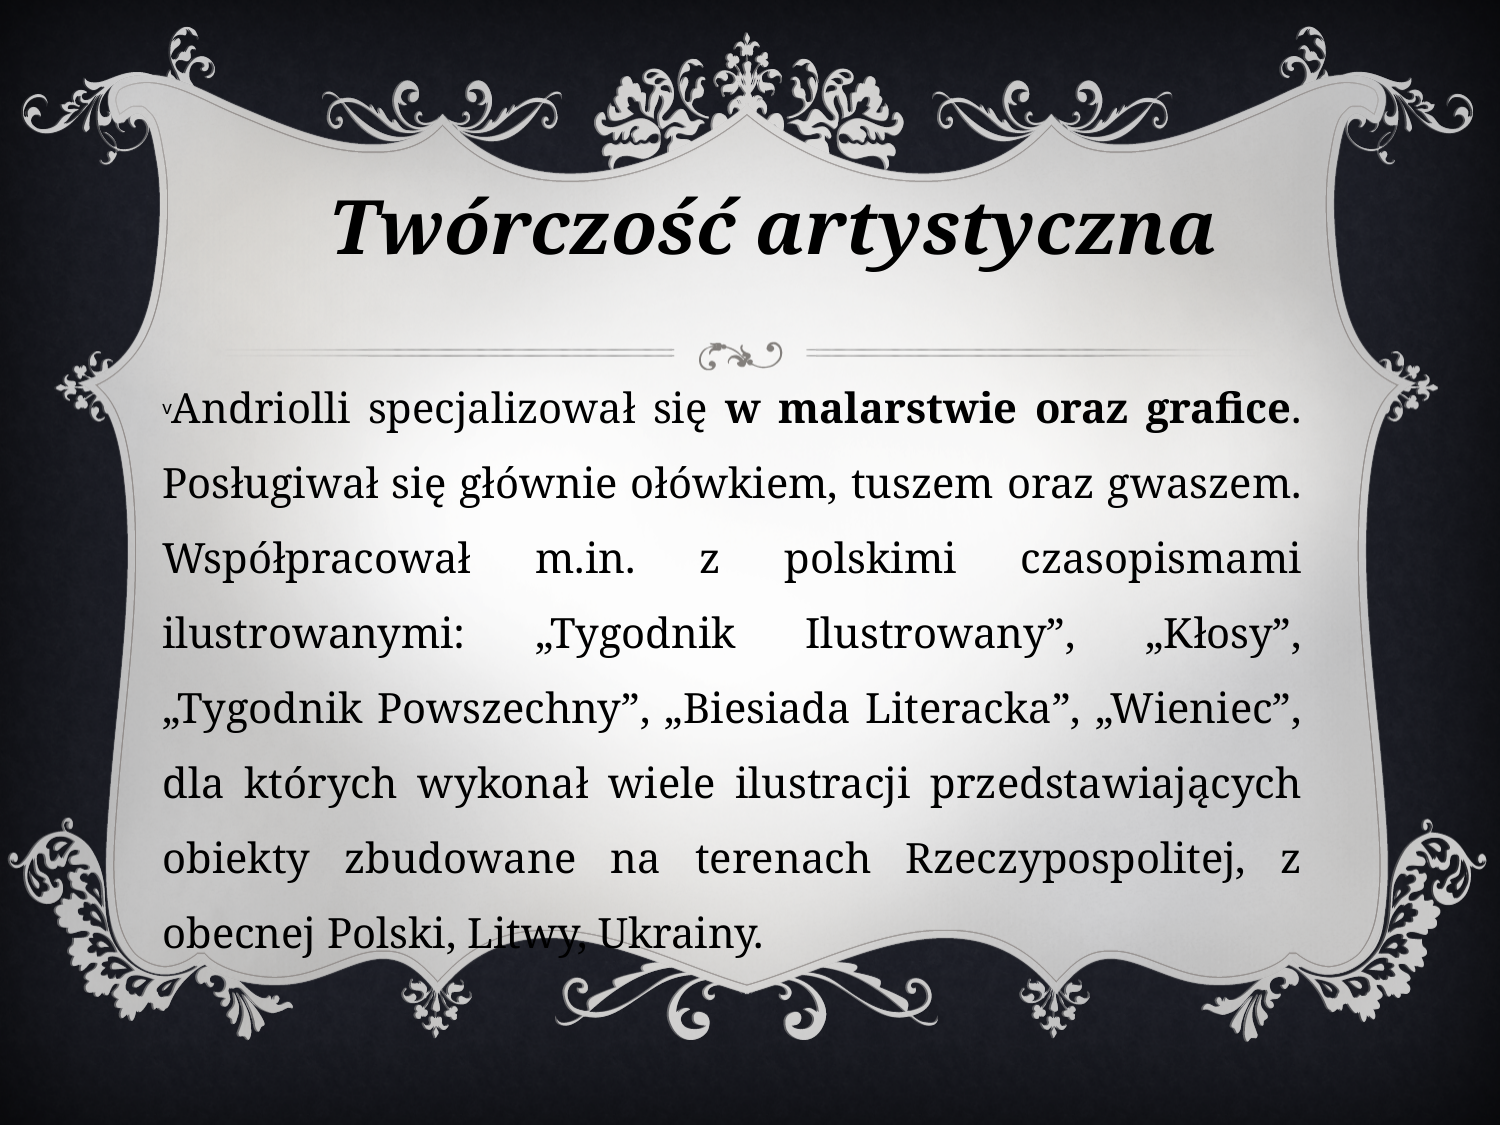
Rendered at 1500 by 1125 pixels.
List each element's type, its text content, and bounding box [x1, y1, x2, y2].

title Twórczość artystyczna [277, 172, 1270, 349]
list Andriolli specjalizował się w malarstwie oraz grafice. Posługiwał się głównie ołówkiem, tuszem oraz gwaszem. Współpracował m.in. z polskimi czasopismami ilustrowanymi: „Tygodnik Ilustrowany”, „Kłosy”, „Tygodnik Powszechny”, „Biesiada Literacka”, „Wieniec”, dla których wykonał wiele ilustracji przedstawiających obiekty zbudowane na terenach Rzeczypospolitej, z obecnej Polski, Litwy, Ukrainy. [147, 349, 1317, 894]
picture [0, 0, 1500, 1125]
